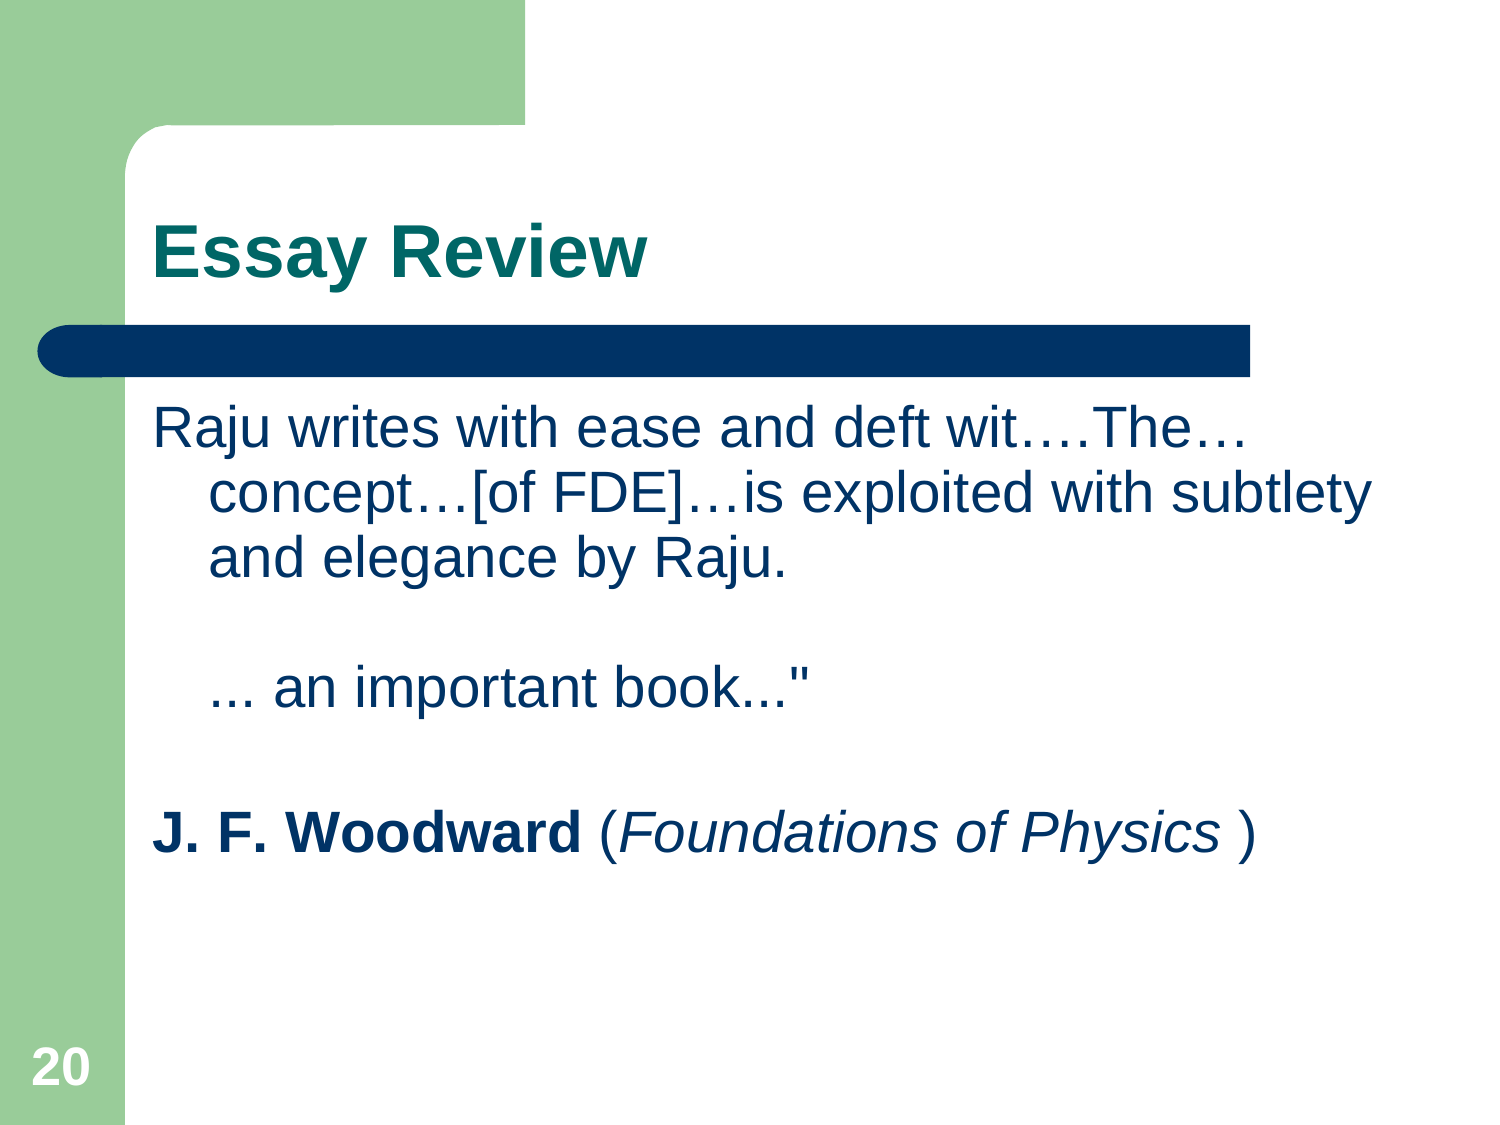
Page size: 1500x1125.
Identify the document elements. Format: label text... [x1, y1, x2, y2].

list Raju writes with ease and deft wit….The… concept…[of FDE]…is exploited with subtlety and elegance by Raju. ... an important book..." J. F. Woodward (Foundations of Physics ) [137, 387, 1400, 999]
title Essay Review [136, 136, 1414, 301]
